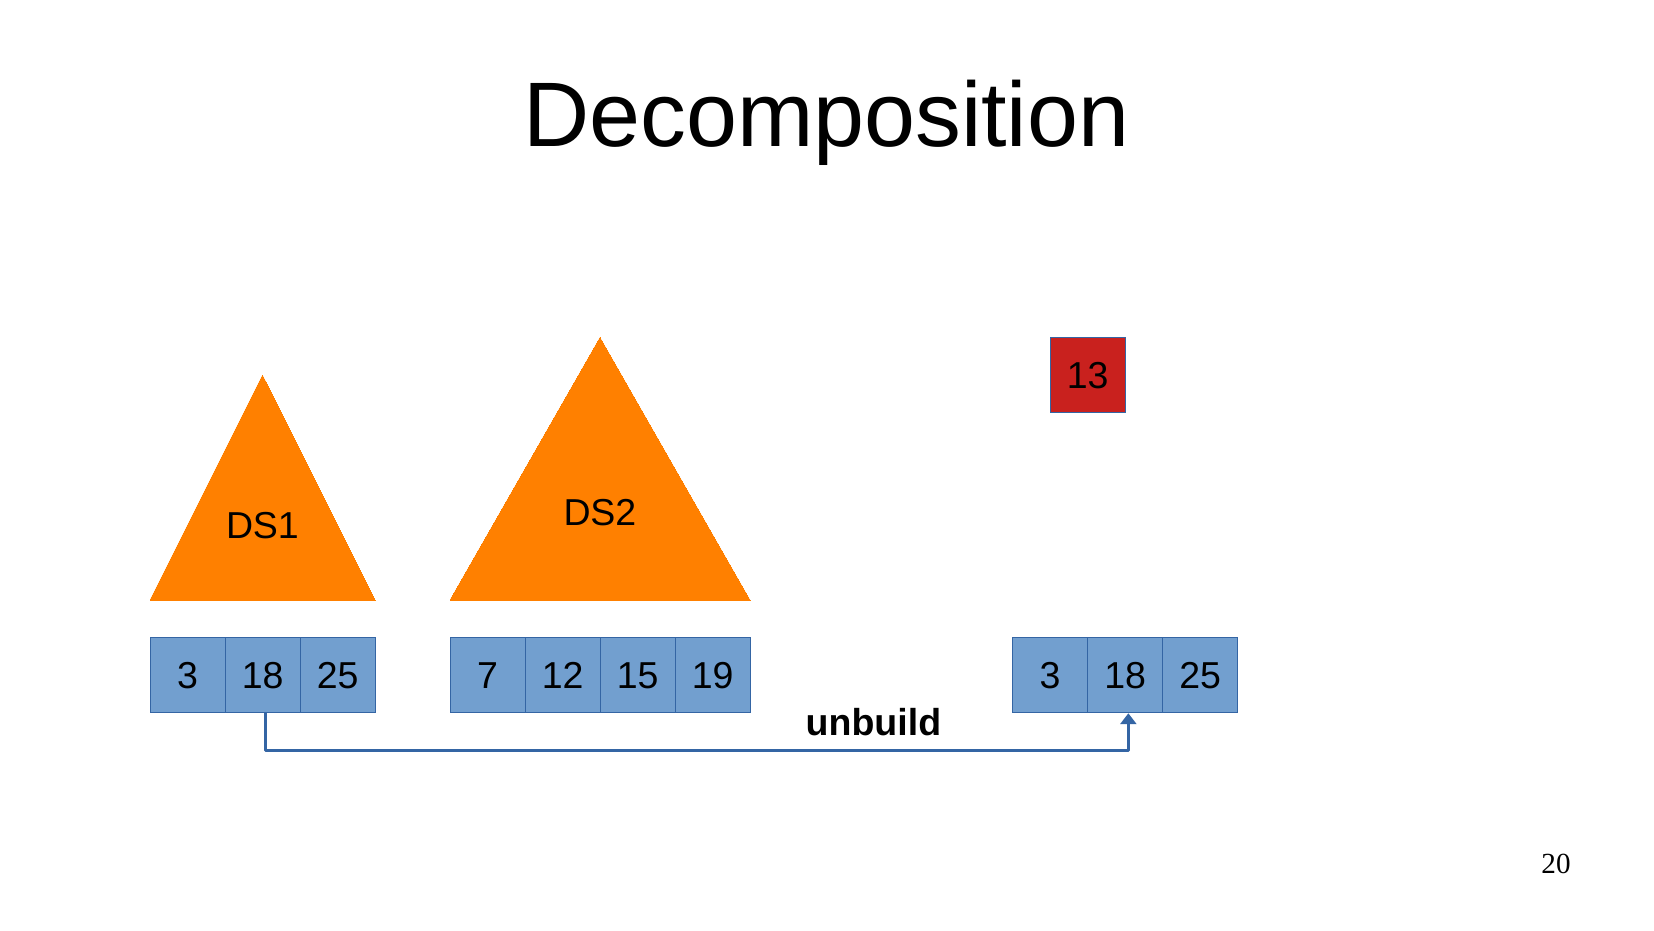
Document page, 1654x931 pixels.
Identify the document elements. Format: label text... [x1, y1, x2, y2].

text_box 3 [1012, 637, 1087, 713]
text_box 18 [225, 637, 301, 713]
text_box 7 [450, 637, 526, 713]
text_box 12 [526, 637, 600, 713]
text_box 18 [1087, 637, 1163, 713]
text_box unbuild [790, 694, 956, 751]
text_box DS2 [450, 337, 751, 601]
text_box 25 [301, 637, 376, 713]
text_box DS1 [150, 375, 376, 601]
text_box 13 [1050, 337, 1126, 413]
text_box 19 [676, 637, 751, 713]
text_box 3 [150, 637, 225, 713]
text_box 15 [600, 637, 676, 713]
text_box 25 [1163, 637, 1238, 713]
title Decomposition [82, 37, 1571, 193]
